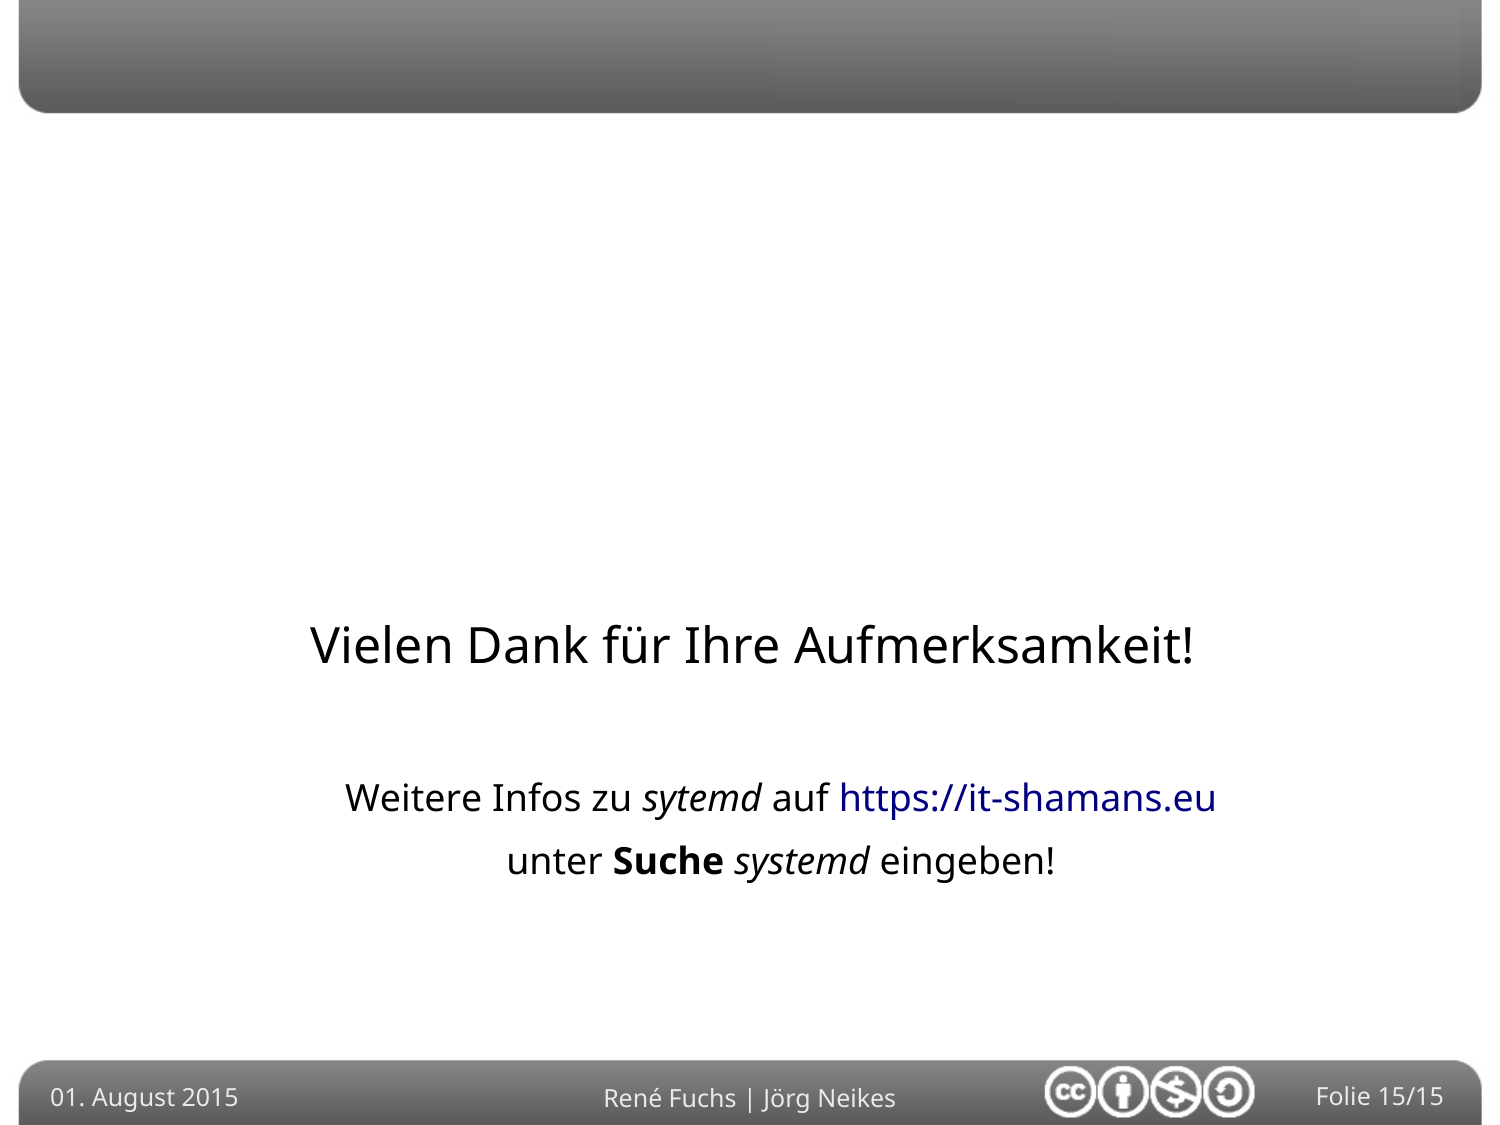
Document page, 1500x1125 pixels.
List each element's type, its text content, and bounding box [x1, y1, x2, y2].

picture [0, 0, 1500, 1125]
list Vielen Dank für Ihre Aufmerksamkeit! Weitere Infos zu sytemd auf https://it-shamans.eu unter Suche systemd eingeben! [59, 125, 1447, 1059]
